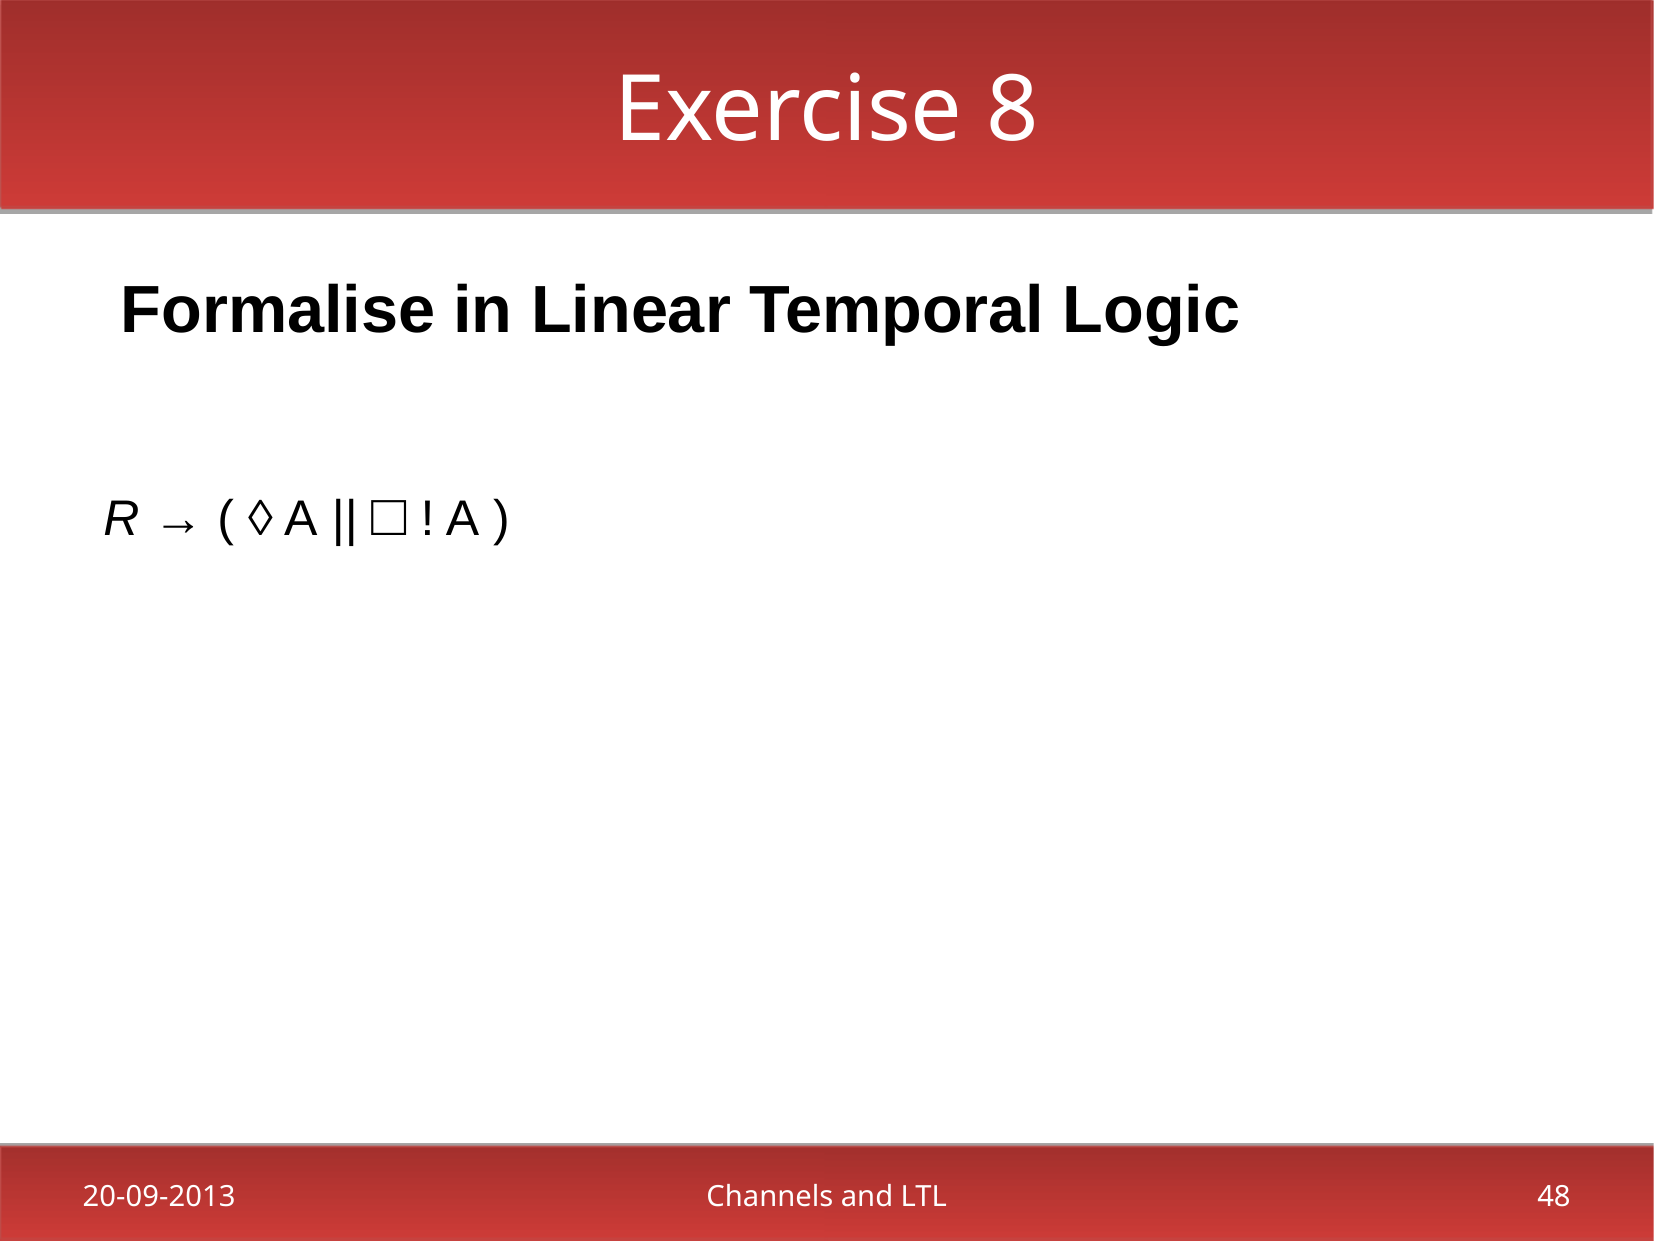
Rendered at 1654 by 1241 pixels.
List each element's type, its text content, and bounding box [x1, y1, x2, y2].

title Exercise 8 [59, 31, 1595, 178]
text_box R → ( ◊ A || □ ! A ) [88, 442, 1565, 523]
picture [0, 0, 1654, 214]
text_box Formalise in Linear Temporal Logic [105, 264, 1259, 355]
picture [0, 1143, 1654, 1241]
